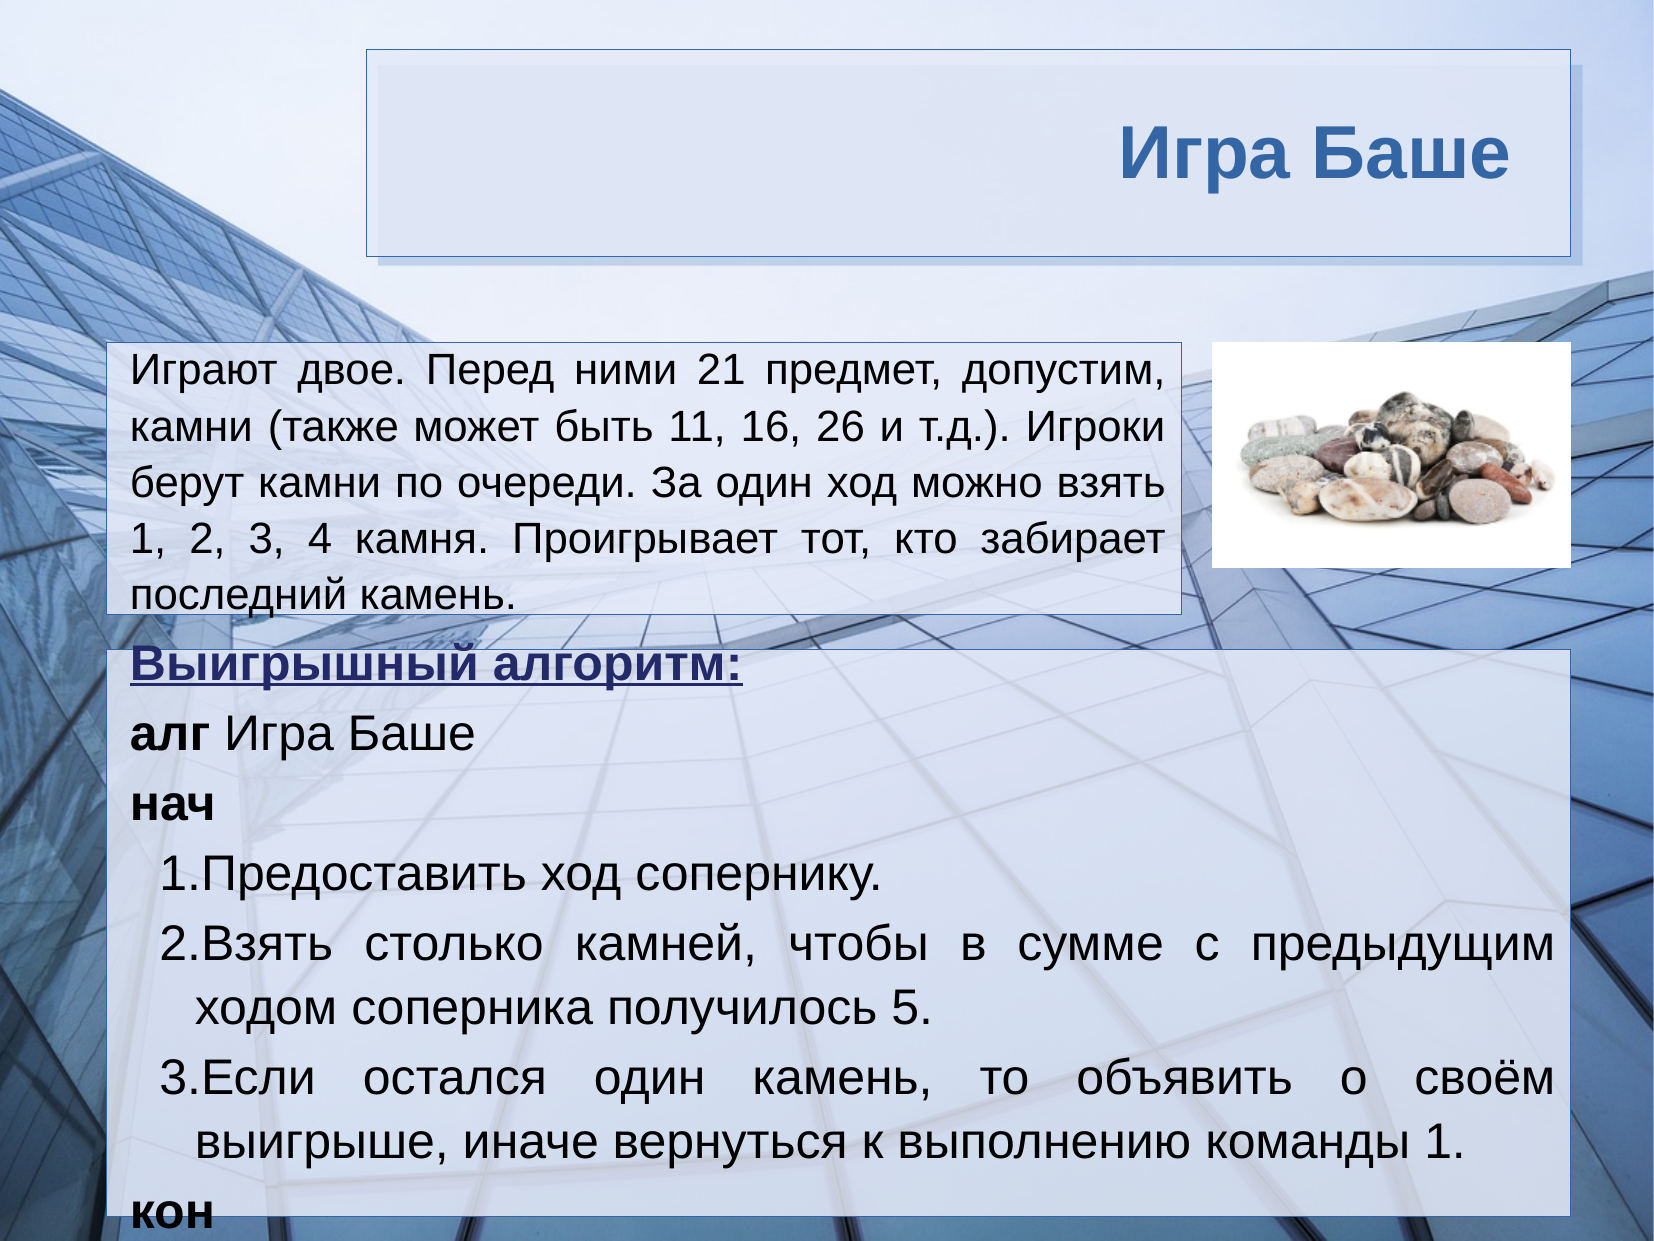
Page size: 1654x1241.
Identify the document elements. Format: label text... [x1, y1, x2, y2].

text_box Выигрышный алгоритм: алг Игра Баше нач Предоставить ход сопернику. Взять столько камней, чтобы в сумме с предыдущим ходом соперника получилось 5. Если остался один камень, то объявить о своём выигрыше, иначе вернуться к выполнению команды 1. кон [106, 649, 1571, 1217]
text_box [377, 64, 1583, 266]
text_box Играют двое. Перед ними 21 предмет, допустим, камни (также может быть 11, 16, 26 и т.д.). Игроки берут камни по очереди. За один ход можно взять 1, 2, 3, 4 камня. Проигрывает тот, кто забирает последний камень. [106, 342, 1182, 615]
title Игра Баше [366, 49, 1571, 257]
picture [0, 0, 1654, 1241]
